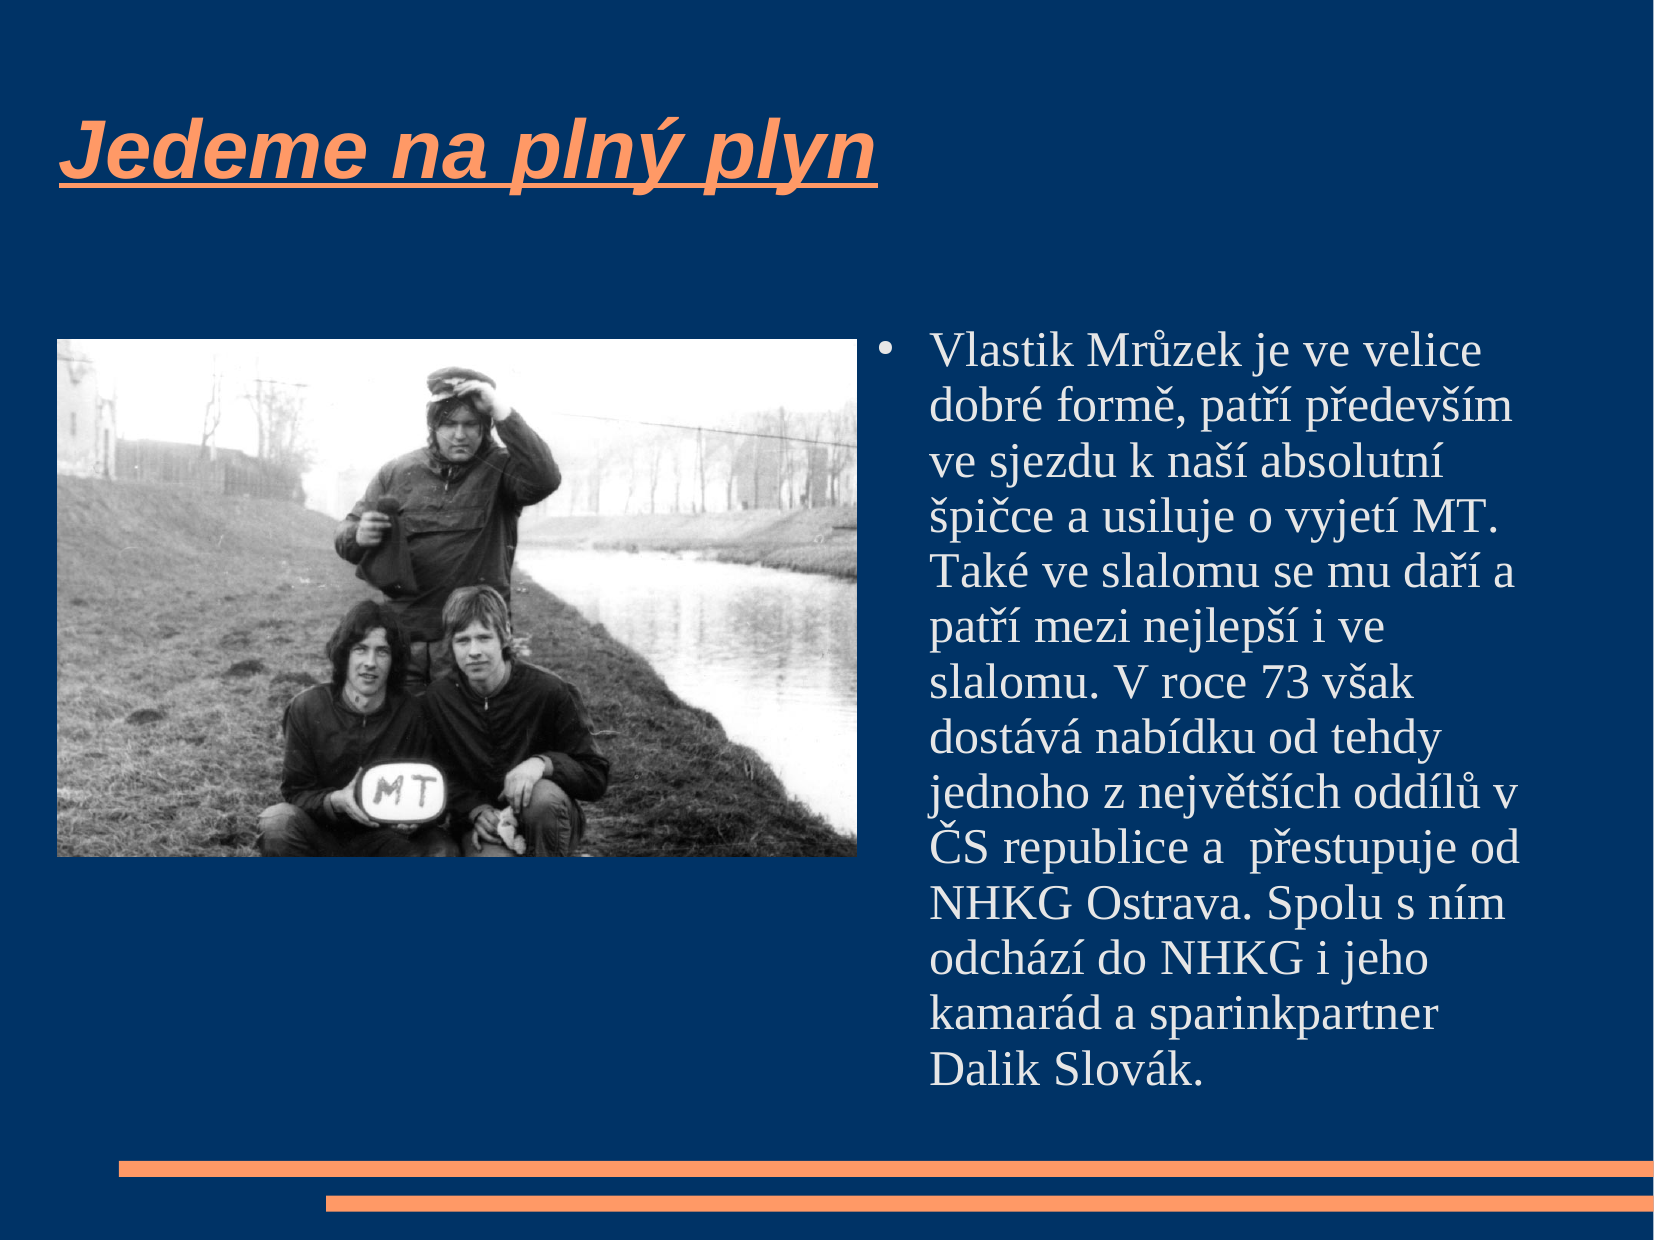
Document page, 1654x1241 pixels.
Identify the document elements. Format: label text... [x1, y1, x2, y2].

list Vlastik Mrůzek je ve velice dobré formě, patří především ve sjezdu k naší absolutní špičce a usiluje o vyjetí MT. Také ve slalomu se mu daří a patří mezi nejlepší i ve slalomu. V roce 73 však dostává nabídku od tehdy jednoho z největších oddílů v ČS republice a přestupuje od NHKG Ostrava. Spolu s ním odchází do NHKG i jeho kamarád a sparinkpartner Dalik Slovák. [858, 322, 1562, 1133]
title Jedeme na plný plyn [59, 46, 1534, 254]
picture [57, 339, 857, 857]
